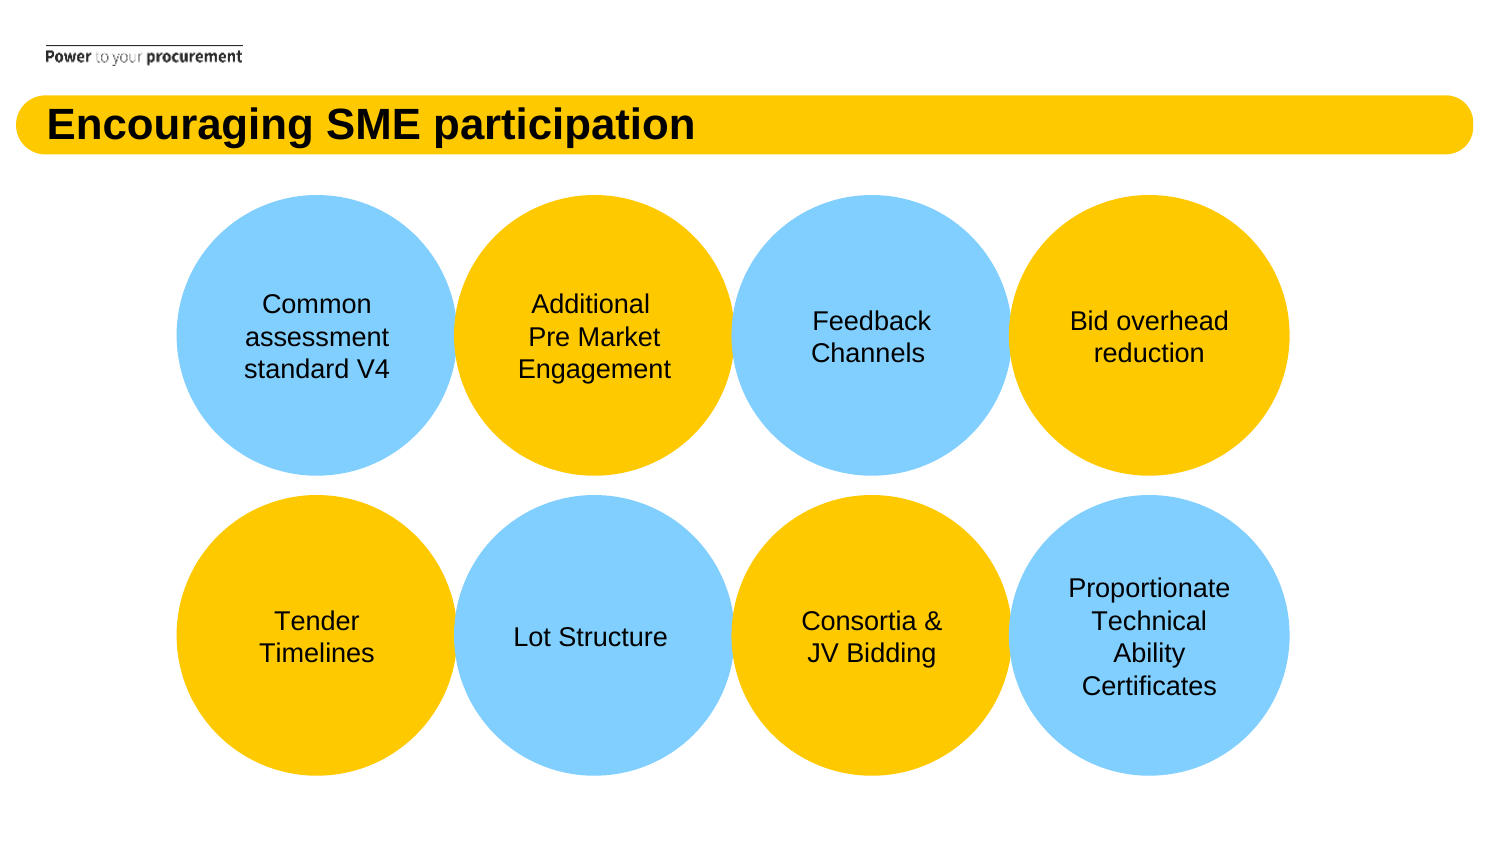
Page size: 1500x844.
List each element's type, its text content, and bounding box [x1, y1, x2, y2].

text_box Consortia & JV Bidding [731, 495, 1011, 776]
text_box Common assessment standard V4 [176, 195, 456, 476]
text_box Tender Timelines [176, 495, 456, 776]
text_box Lot Structure [454, 495, 733, 776]
text_box Feedback Channels [731, 195, 1011, 476]
title Encouraging SME participation [46, 95, 1226, 200]
text_box Proportionate Technical Ability Certificates [1008, 495, 1290, 776]
text_box Additional Pre Market Engagement [454, 195, 733, 476]
text_box Bid overhead reduction [1008, 195, 1290, 476]
